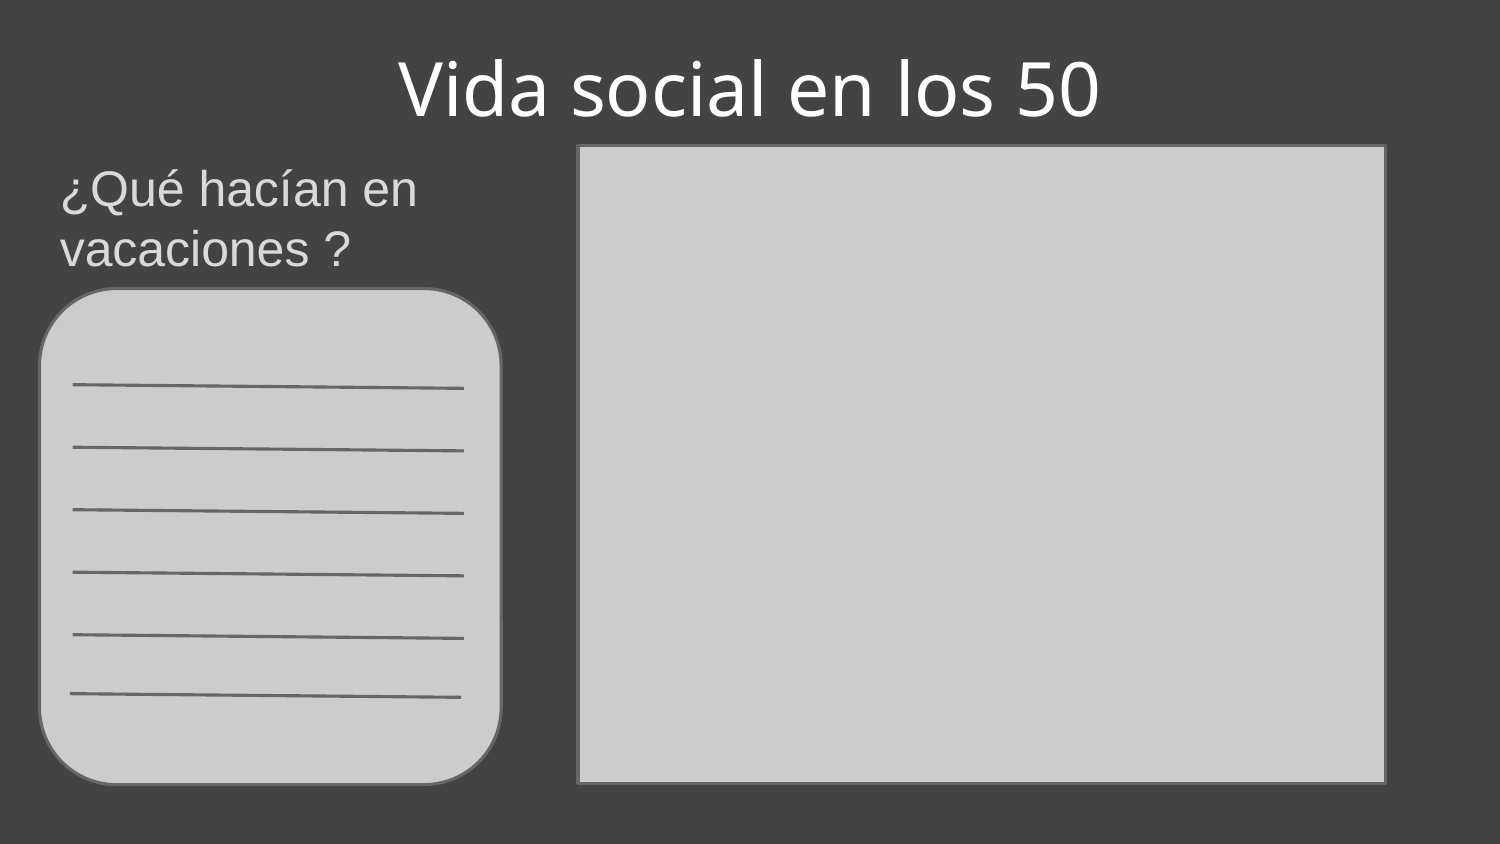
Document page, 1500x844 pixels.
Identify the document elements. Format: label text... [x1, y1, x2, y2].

text_box [577, 145, 1386, 784]
text_box [39, 288, 502, 785]
text_box ¿Qué hacían en vacaciones ? [44, 114, 588, 318]
text_box Vida social en los 50 [58, 26, 1442, 130]
